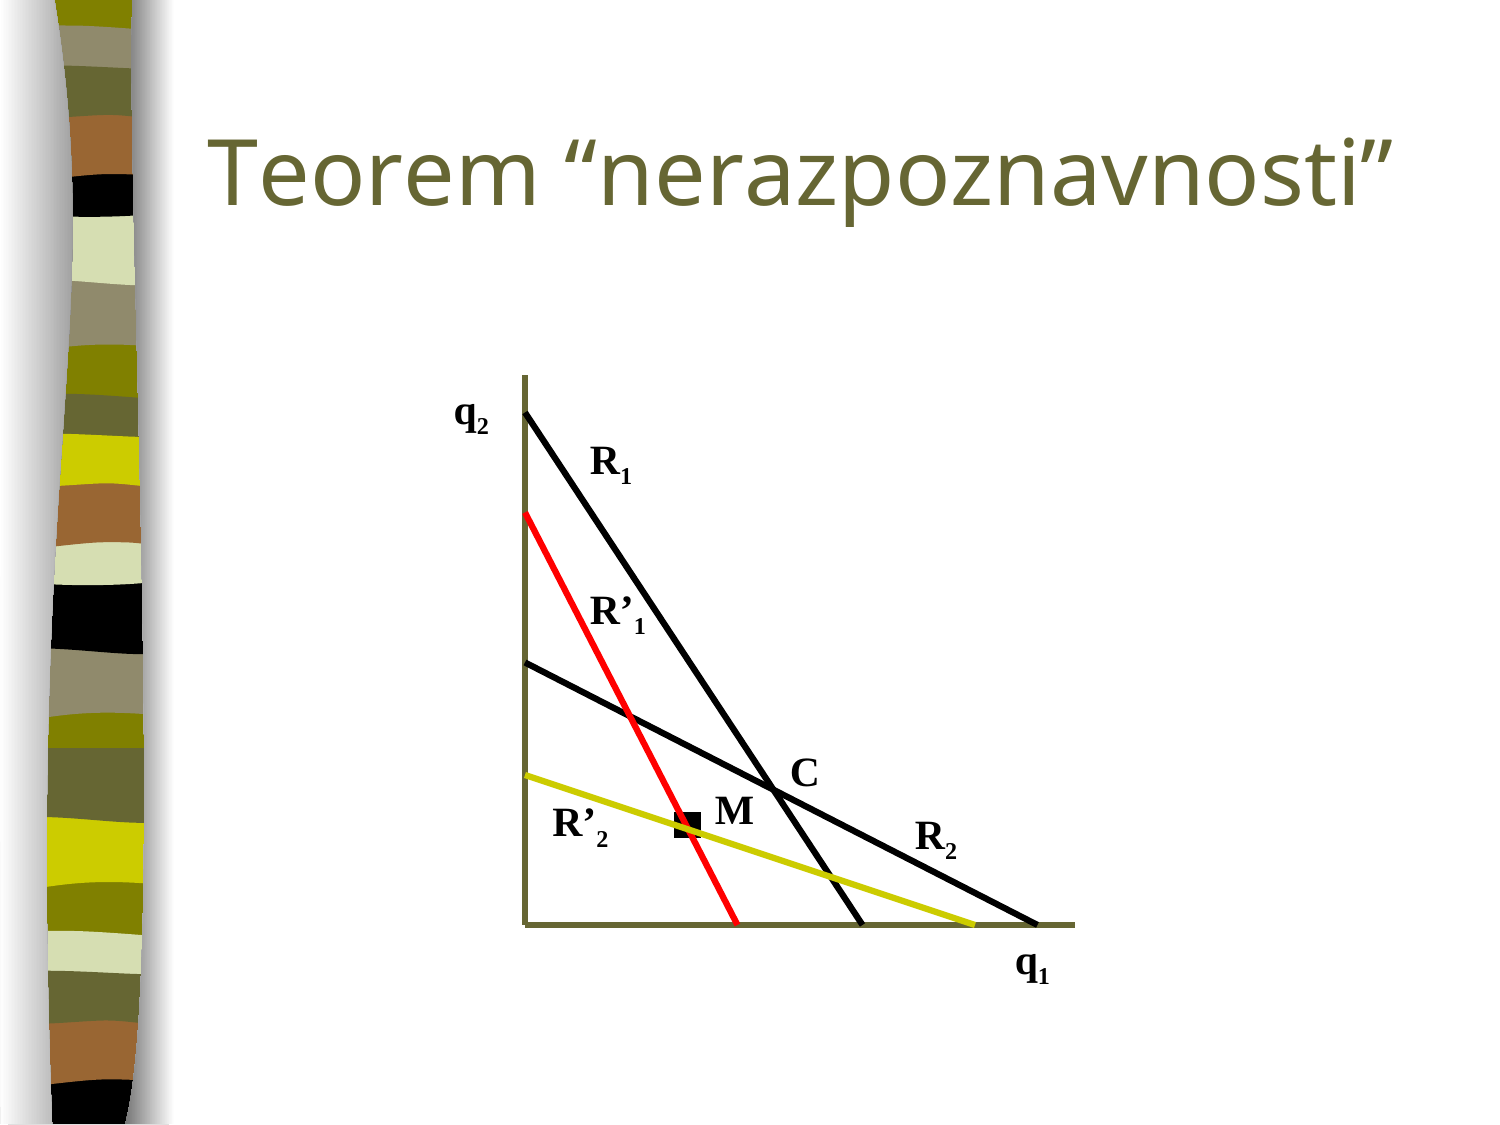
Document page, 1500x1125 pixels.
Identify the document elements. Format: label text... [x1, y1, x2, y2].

text_box R1 [574, 425, 676, 498]
text_box R’1 [574, 575, 676, 648]
title Teorem “nerazpoznavnosti” [192, 74, 1468, 263]
text_box q1 [999, 924, 1076, 998]
text_box [684, 812, 699, 829]
text_box [676, 829, 688, 838]
text_box q2 [438, 375, 514, 448]
text_box R2 [899, 800, 1026, 873]
text_box R’2 [537, 787, 676, 860]
text_box M [699, 774, 776, 841]
text_box C [774, 737, 851, 803]
